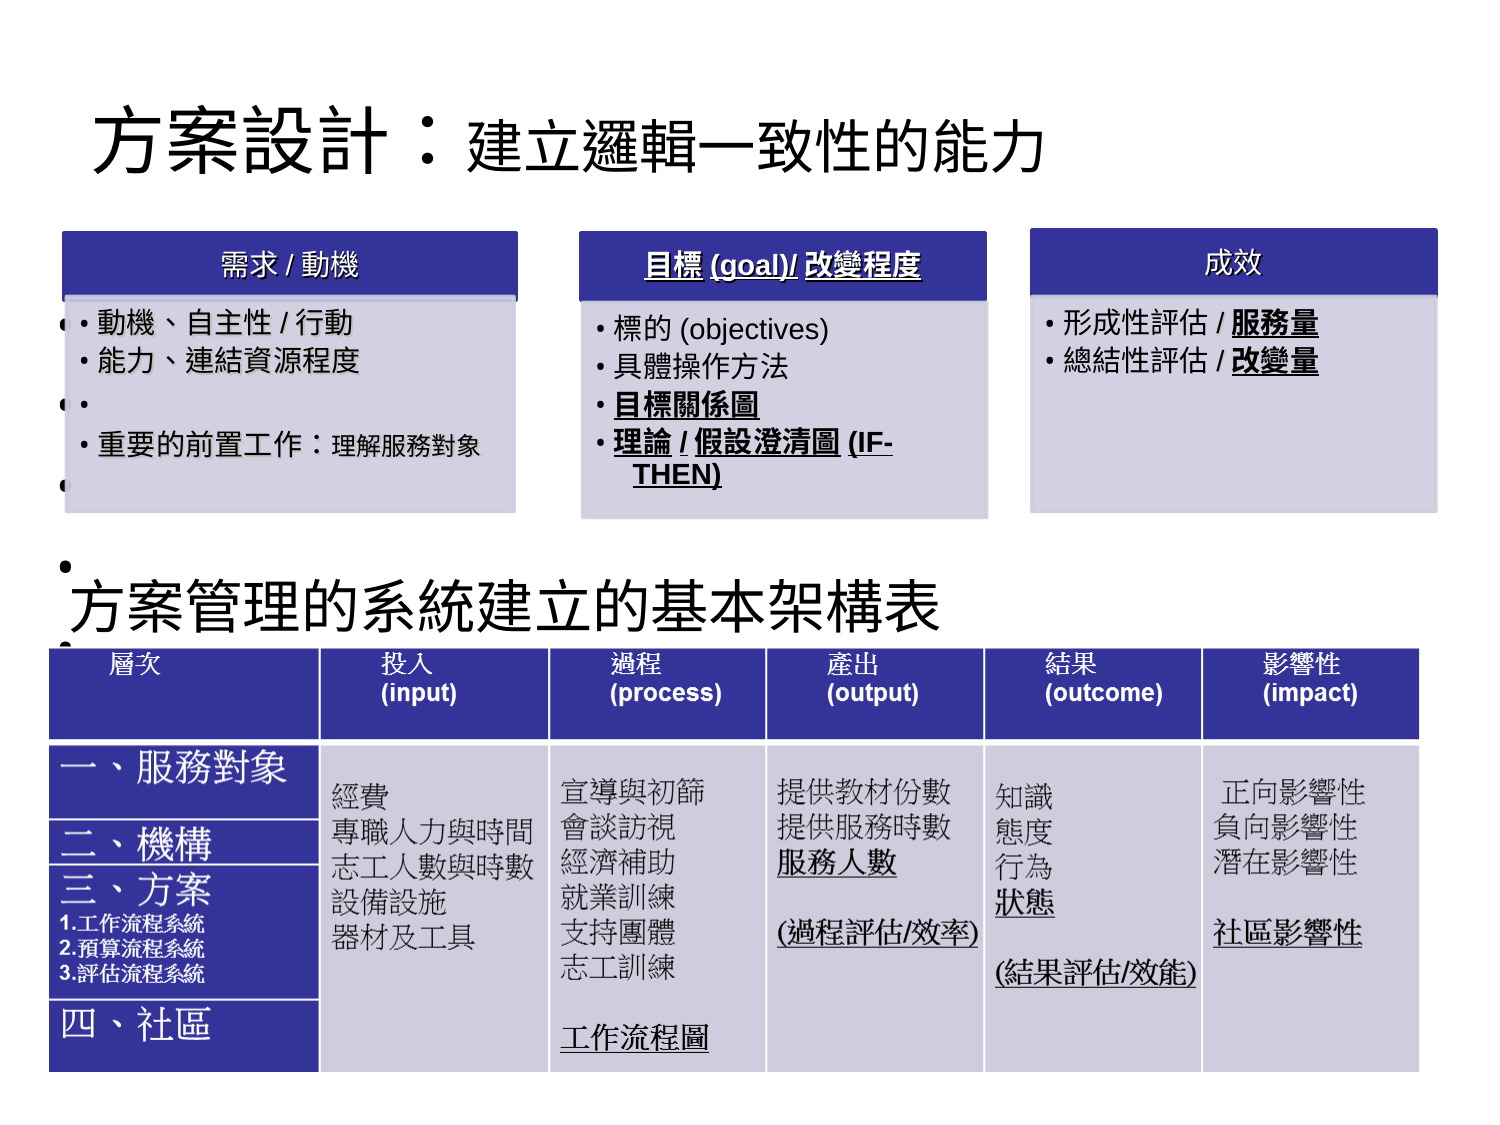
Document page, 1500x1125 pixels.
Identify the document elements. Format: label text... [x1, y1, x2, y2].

text_box 需求/動機 [63, 233, 516, 300]
text_box 方案管理的系統建立的基本架構表 [53, 563, 1062, 648]
text_box 目標(goal)/改變程度 [581, 233, 985, 300]
text_box 標的(objectives) 具體操作方法 目標關係圖 理論/假設澄清圖(IF-THEN) [582, 302, 987, 518]
text_box 動機、自主性/行動 能力、連結資源程度 重要的前置工作：理解服務對象 [66, 296, 514, 512]
text_box 形成性評估/服務量 總結性評估/改變量 [1032, 296, 1436, 512]
list [41, 282, 1392, 1025]
text_box [1074, 1024, 1426, 1103]
picture [47, 640, 1421, 1073]
title 方案設計：建立邏輯一致性的能力 [75, 45, 1426, 233]
text_box 成效 [1032, 230, 1436, 296]
